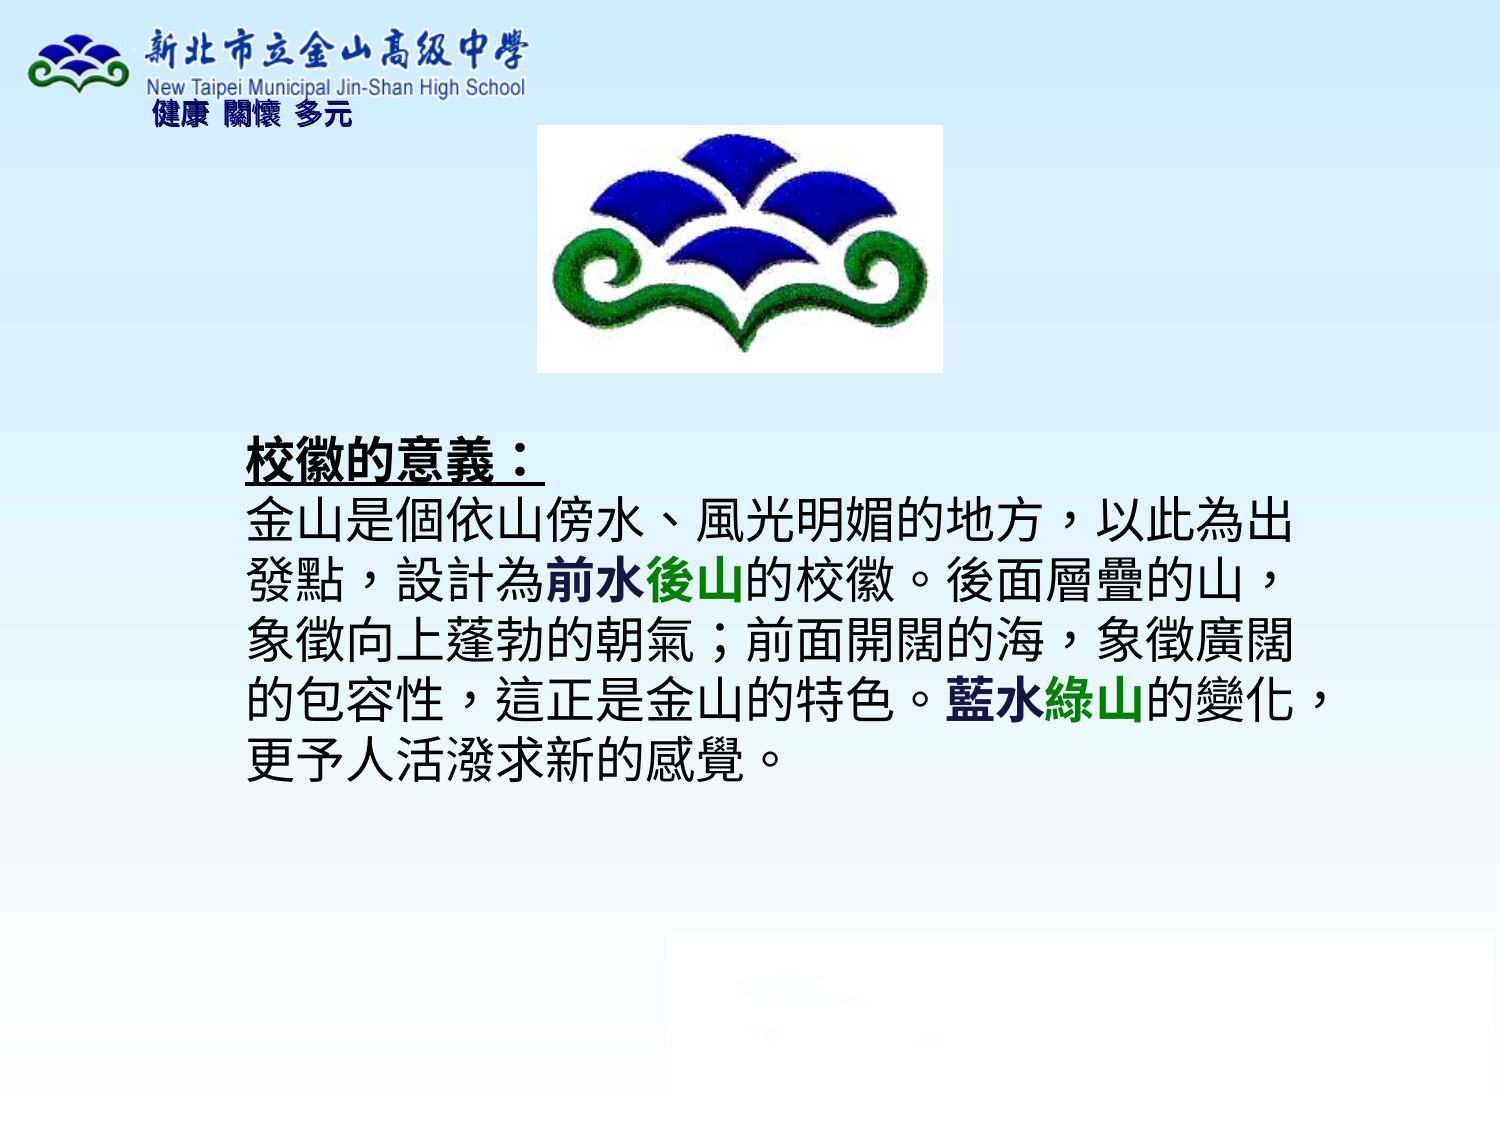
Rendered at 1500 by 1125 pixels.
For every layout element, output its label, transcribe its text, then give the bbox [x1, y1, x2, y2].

picture [537, 125, 943, 373]
text_box 校徽的意義： 金山是個依山傍水、風光明媚的地方，以此為出發點，設計為前水後山的校徽。後面層疊的山，象徵向上蓬勃的朝氣；前面開闊的海，象徵廣闊的包容性，這正是金山的特色。藍水綠山的變化，更予人活潑求新的感覺。 [230, 421, 1352, 796]
